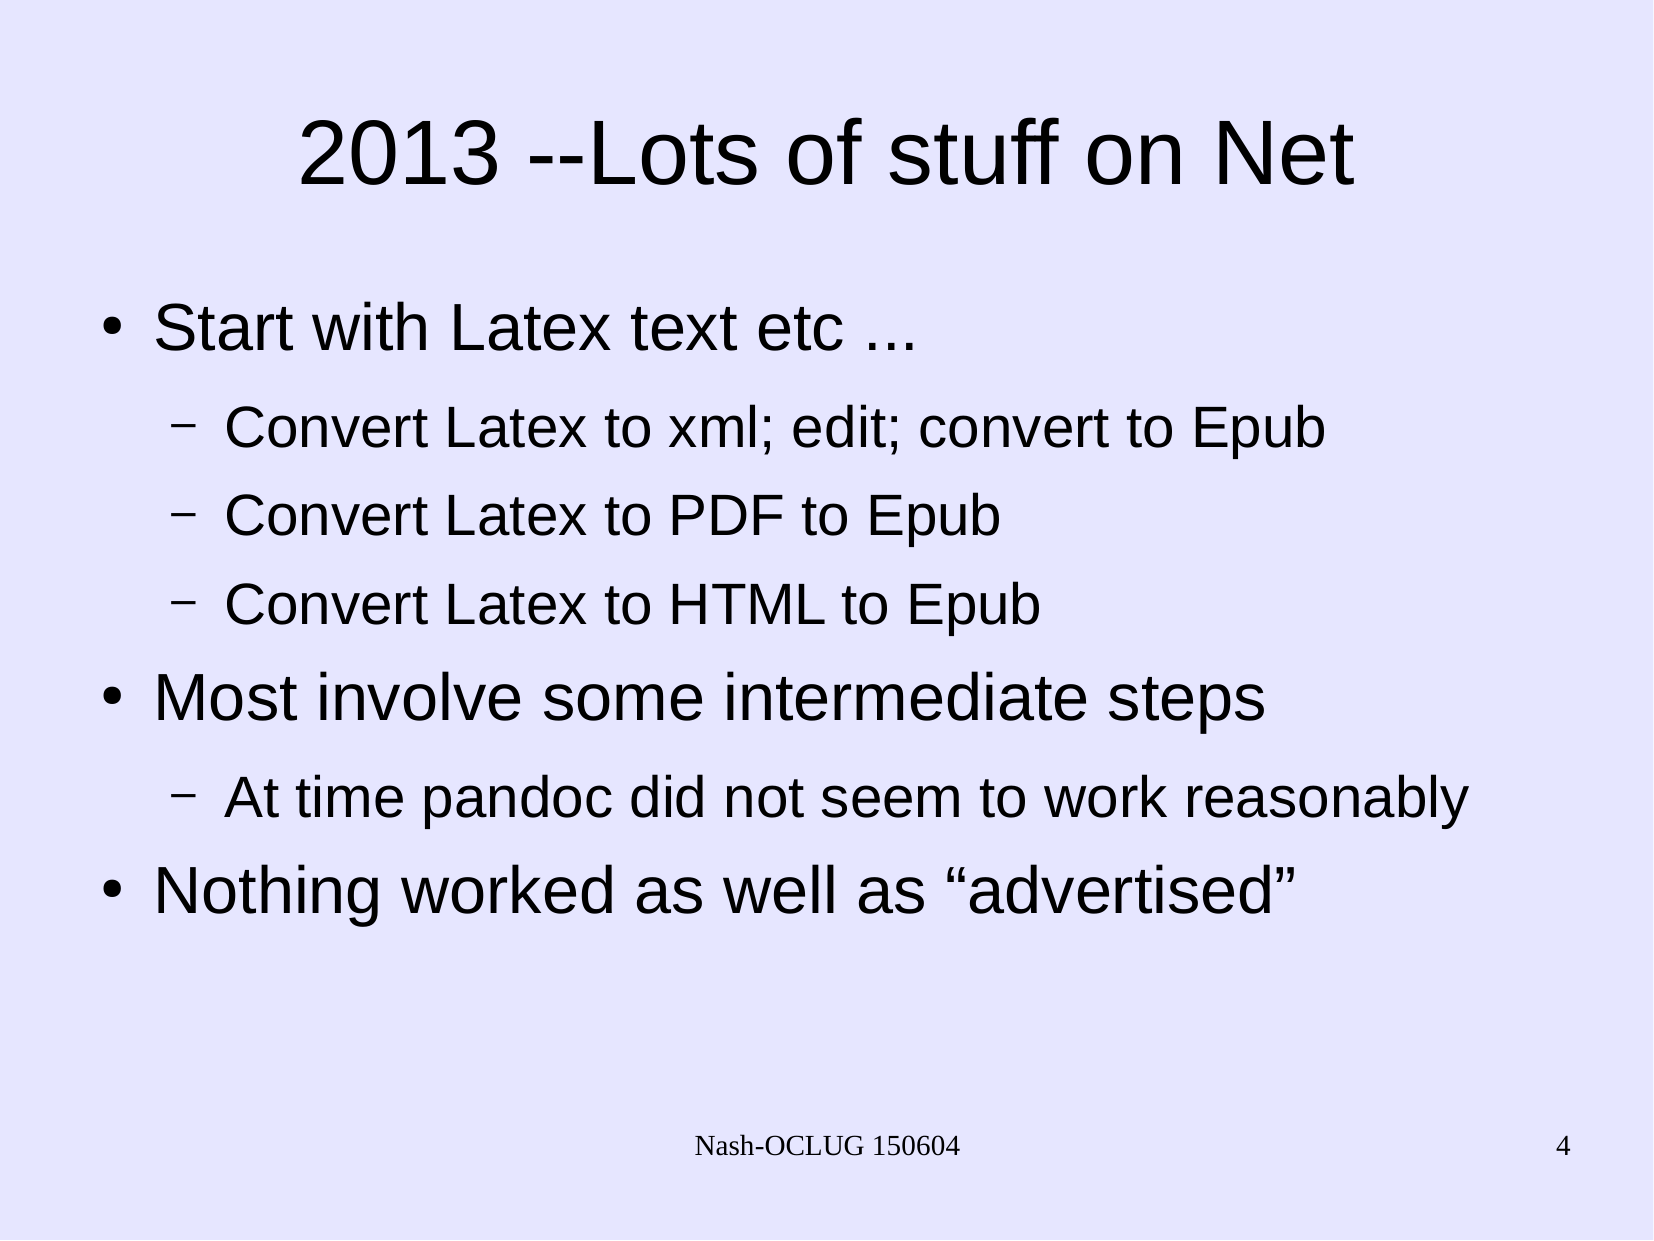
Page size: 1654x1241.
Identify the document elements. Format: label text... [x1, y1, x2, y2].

title 2013 --Lots of stuff on Net [82, 49, 1571, 257]
list Start with Latex text etc ... Convert Latex to xml; edit; convert to Epub Convert Latex to PDF to Epub Convert Latex to HTML to Epub Most involve some intermediate steps At time pandoc did not seem to work reasonably Nothing worked as well as “advertised” [82, 290, 1538, 1010]
